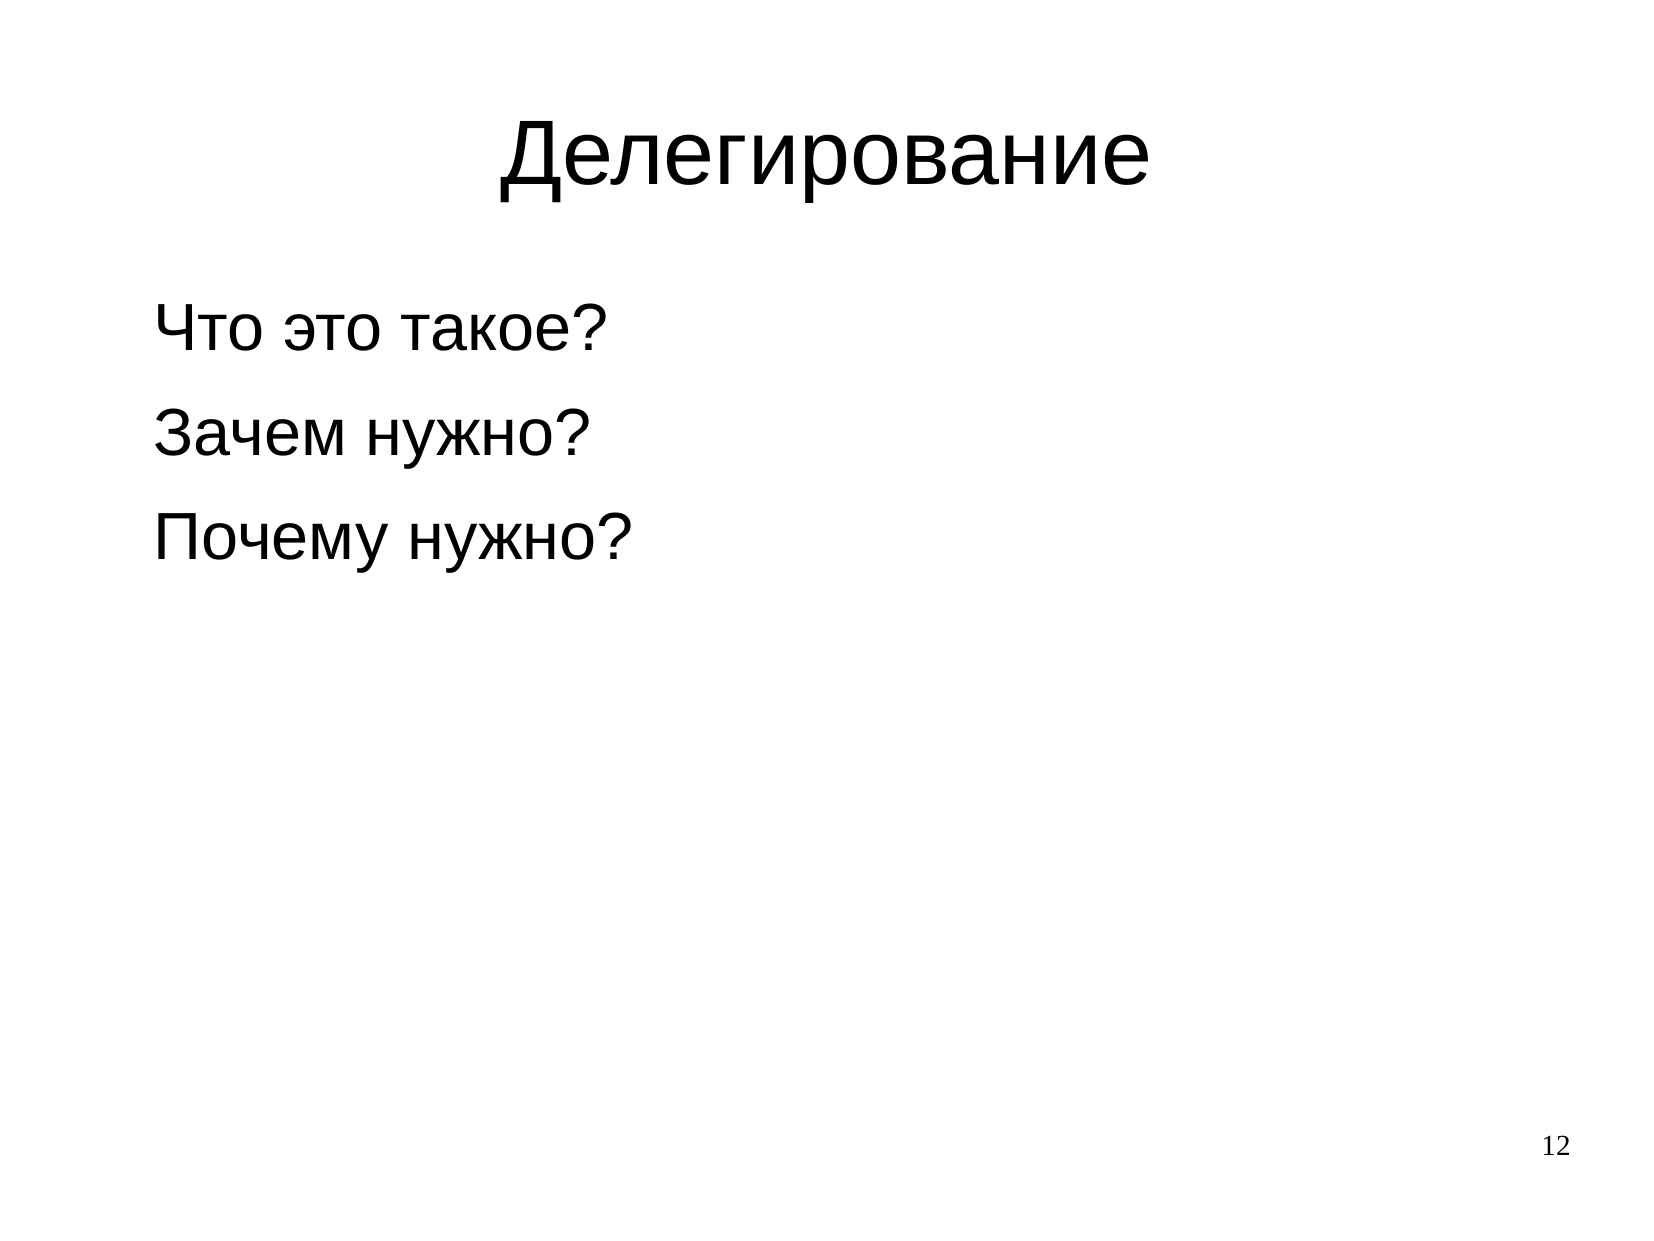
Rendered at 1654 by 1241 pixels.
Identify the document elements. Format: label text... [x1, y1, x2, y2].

title Делегирование [82, 49, 1571, 257]
list Что это такое? Зачем нужно? Почему нужно? [82, 290, 1571, 1109]
